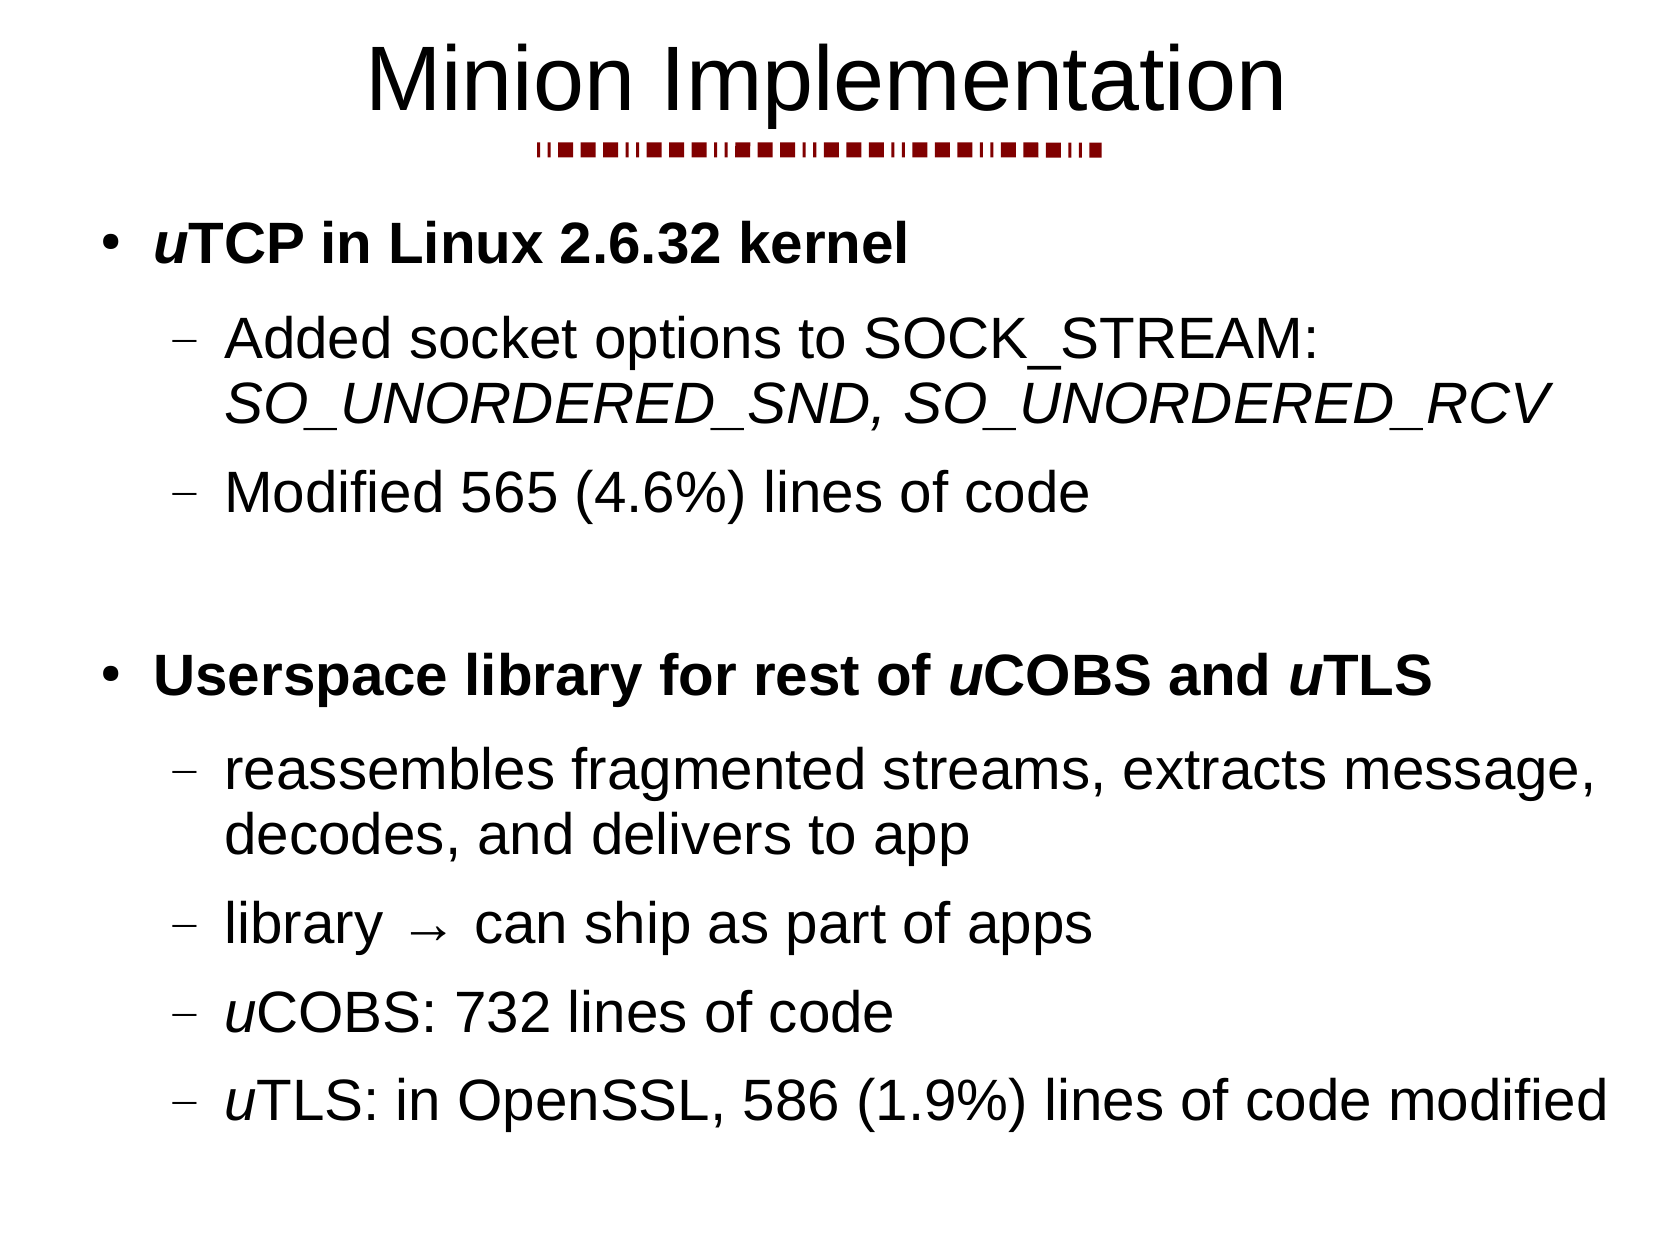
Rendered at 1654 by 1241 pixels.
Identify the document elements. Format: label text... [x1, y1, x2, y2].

list uTCP in Linux 2.6.32 kernel Added socket options to SOCK_STREAM: SO_UNORDERED_SND, SO_UNORDERED_RCV Modified 565 (4.6%) lines of code Userspace library for rest of uCOBS and uTLS reassembles fragmented streams, extracts message, decodes, and delivers to app library → can ship as part of apps uCOBS: 732 lines of code uTLS: in OpenSSL, 586 (1.9%) lines of code modified [82, 211, 1613, 1134]
title Minion Implementation [82, 0, 1571, 175]
